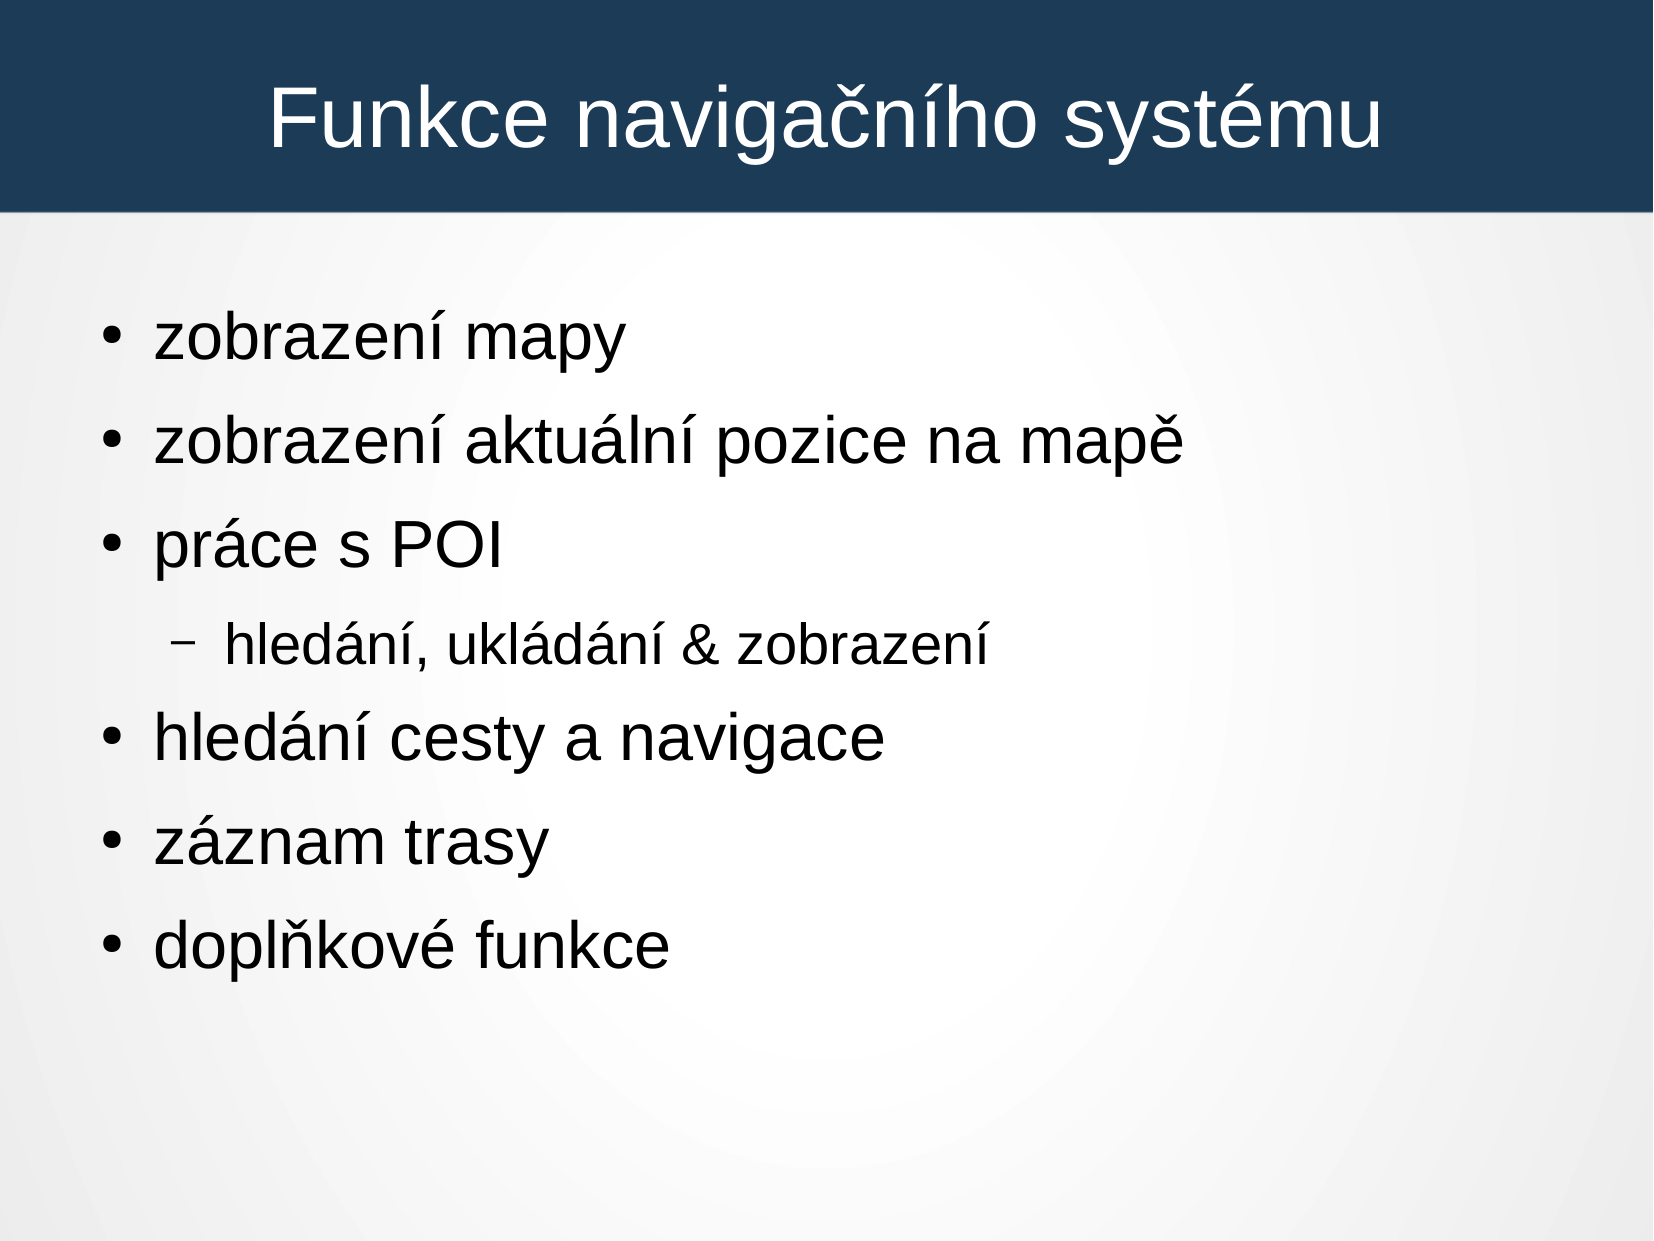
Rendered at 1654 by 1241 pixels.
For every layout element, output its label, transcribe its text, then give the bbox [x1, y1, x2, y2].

list zobrazení mapy zobrazení aktuální pozice na mapě práce s POI hledání, ukládání & zobrazení hledání cesty a navigace záznam trasy doplňkové funkce [82, 299, 1571, 1063]
picture [0, 0, 1653, 1241]
title Funkce navigačního systému [82, 47, 1571, 189]
